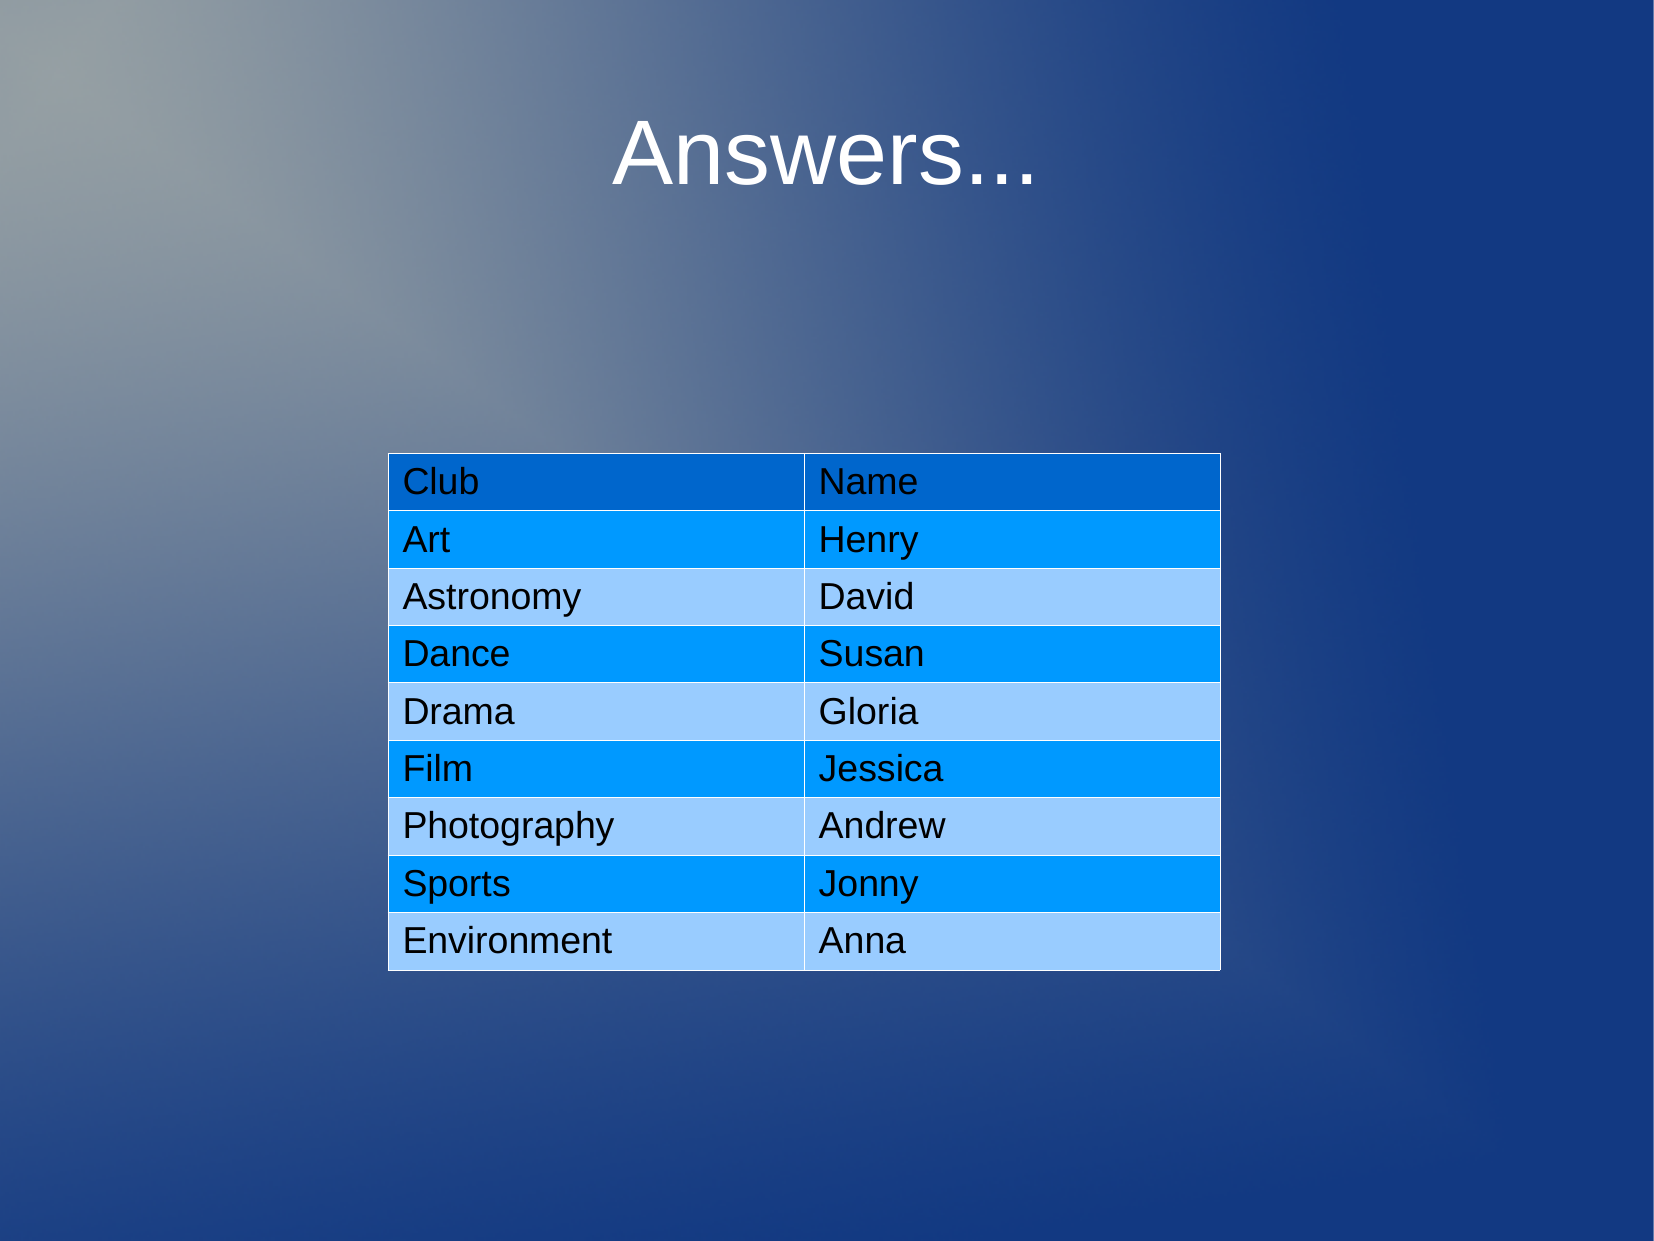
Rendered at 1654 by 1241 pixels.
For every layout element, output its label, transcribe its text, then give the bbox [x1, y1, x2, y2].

table_cell Drama [389, 683, 804, 740]
table_cell Jessica [805, 741, 1220, 797]
table_header Name [805, 454, 1220, 510]
table_cell Sports [389, 856, 804, 912]
table_cell Film [389, 741, 804, 797]
table_cell Anna [805, 913, 1220, 970]
table_cell Susan [805, 626, 1220, 682]
table_cell Photography [389, 798, 804, 855]
picture [0, 0, 1654, 1241]
table_cell Jonny [805, 856, 1220, 912]
table_cell Art [389, 511, 804, 568]
table_cell Astronomy [389, 569, 804, 625]
title Answers... [82, 49, 1571, 257]
table_cell Gloria [805, 683, 1220, 740]
table_cell Andrew [805, 798, 1220, 855]
table_cell Dance [389, 626, 804, 682]
table_cell Henry [805, 511, 1220, 568]
table_cell David [805, 569, 1220, 625]
table_header Club [389, 454, 804, 510]
table_cell Environment [389, 913, 804, 970]
